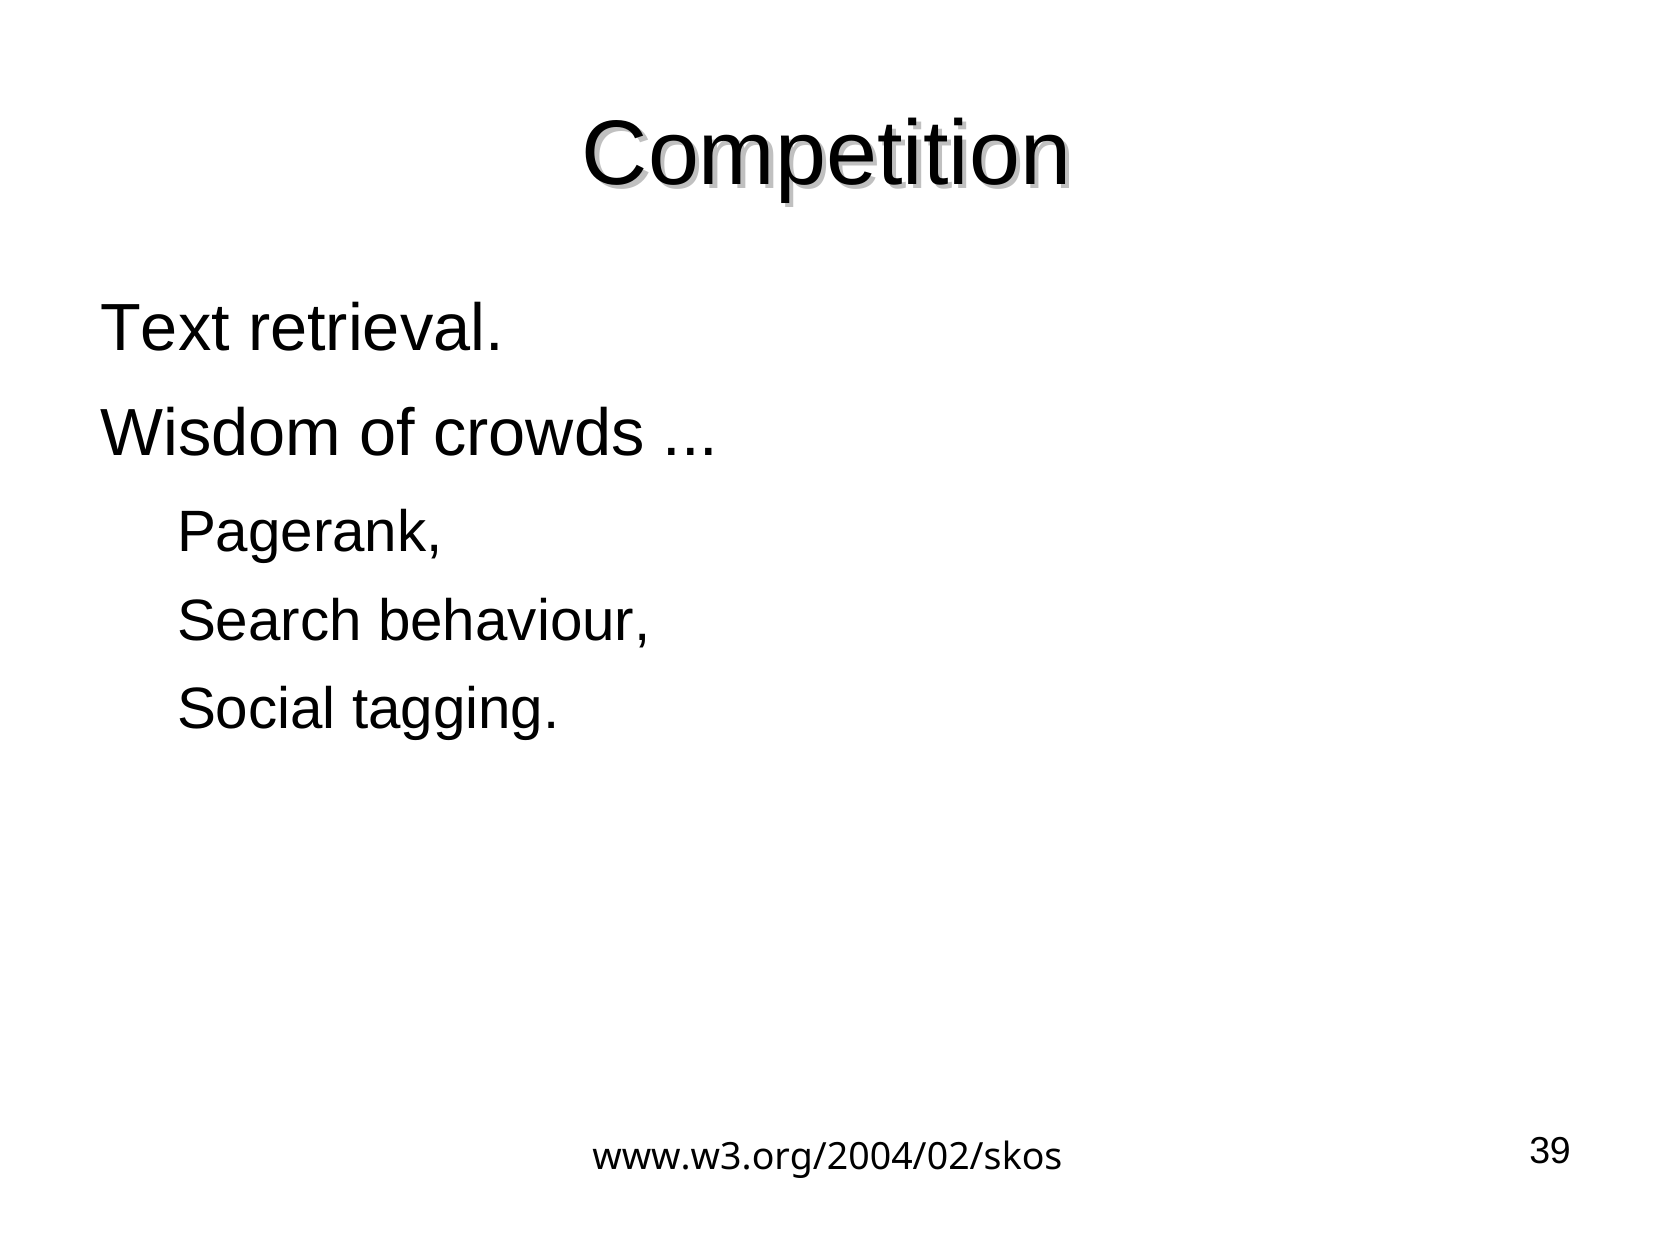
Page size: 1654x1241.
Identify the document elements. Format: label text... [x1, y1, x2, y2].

list Text retrieval. Wisdom of crowds ... Pagerank, Search behaviour, Social tagging. [82, 290, 1571, 1109]
title Competition [82, 49, 1571, 257]
